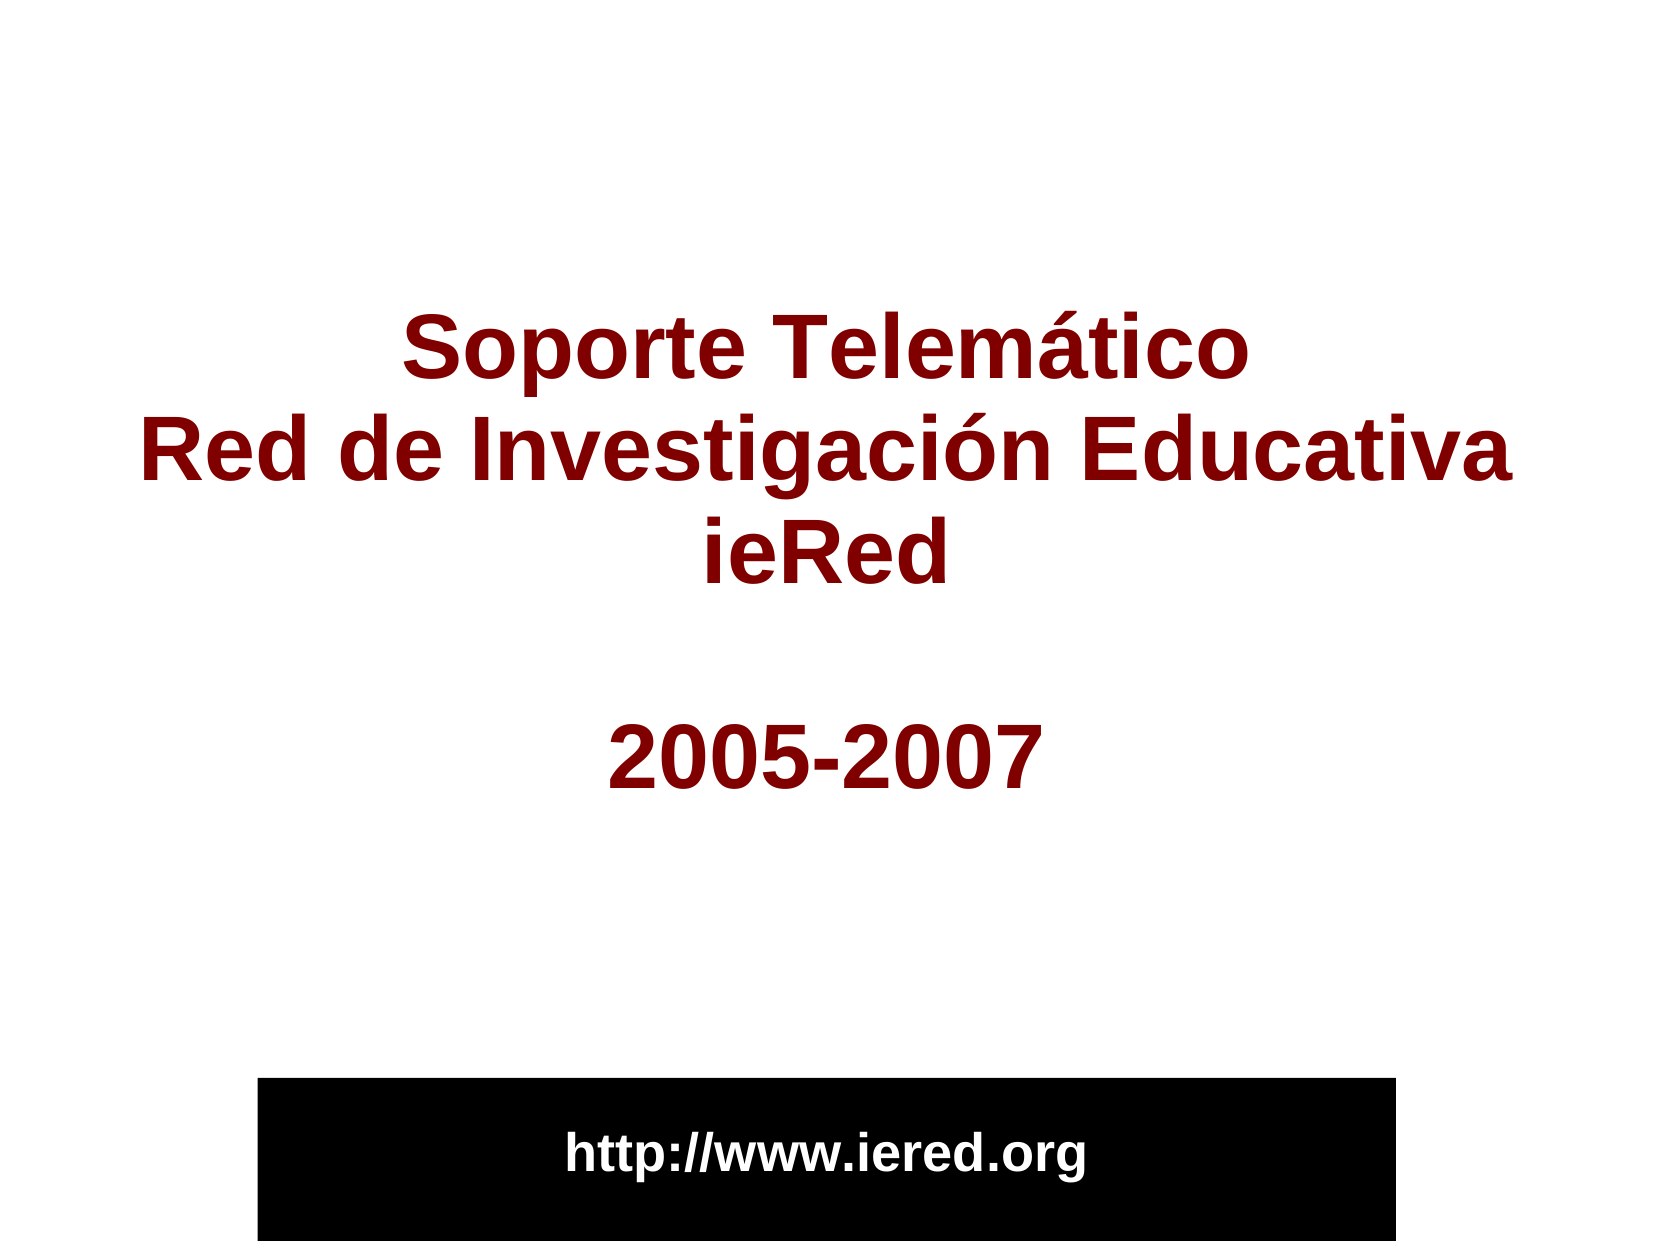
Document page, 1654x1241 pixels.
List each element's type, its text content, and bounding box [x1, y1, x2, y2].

text_box http://www.iered.org [257, 1077, 1396, 1241]
title Soporte Telemático Red de Investigación Educativa ieRed 2005-2007 [88, 295, 1565, 808]
